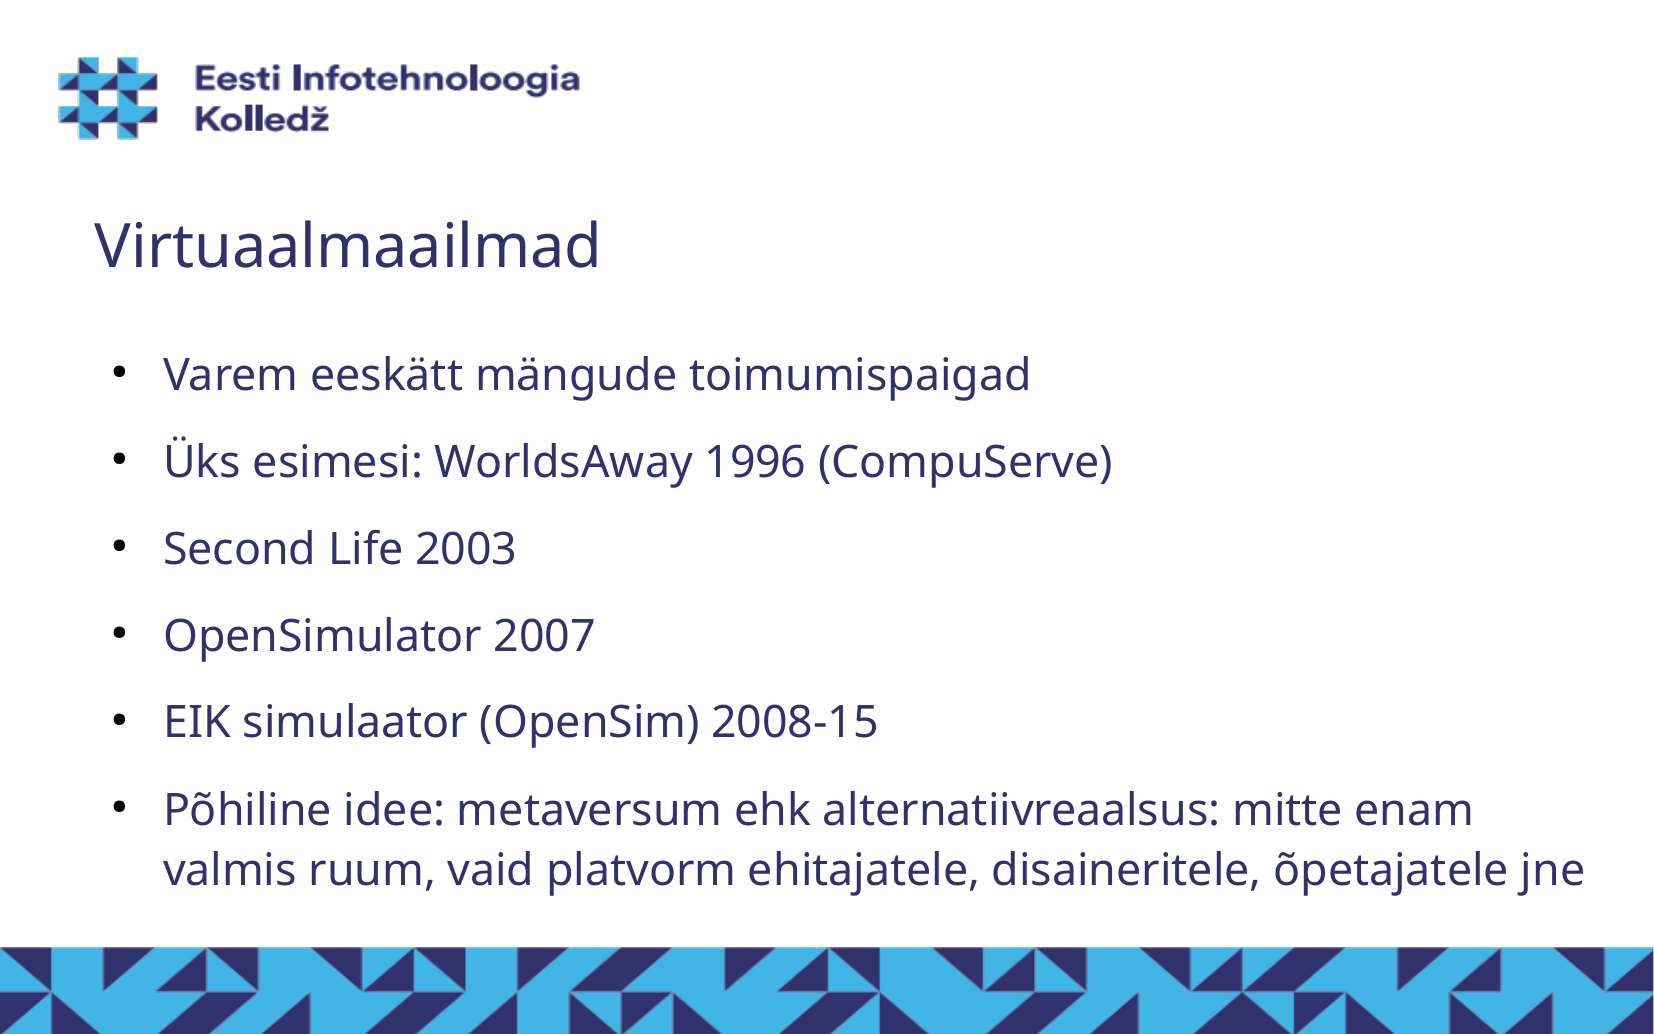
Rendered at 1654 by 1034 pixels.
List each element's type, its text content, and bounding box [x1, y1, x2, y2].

list Varem eeskätt mängude toimumispaigad Üks esimesi: WorldsAway 1996 (CompuServe) Second Life 2003 OpenSimulator 2007 EIK simulaator (OpenSim) 2008-15 Põhiline idee: metaversum ehk alternatiivreaalsus: mitte enam valmis ruum, vaid platvorm ehitajatele, disaineritele, õpetajatele jne [94, 342, 1607, 926]
title Virtuaalmaailmad [94, 157, 1607, 330]
